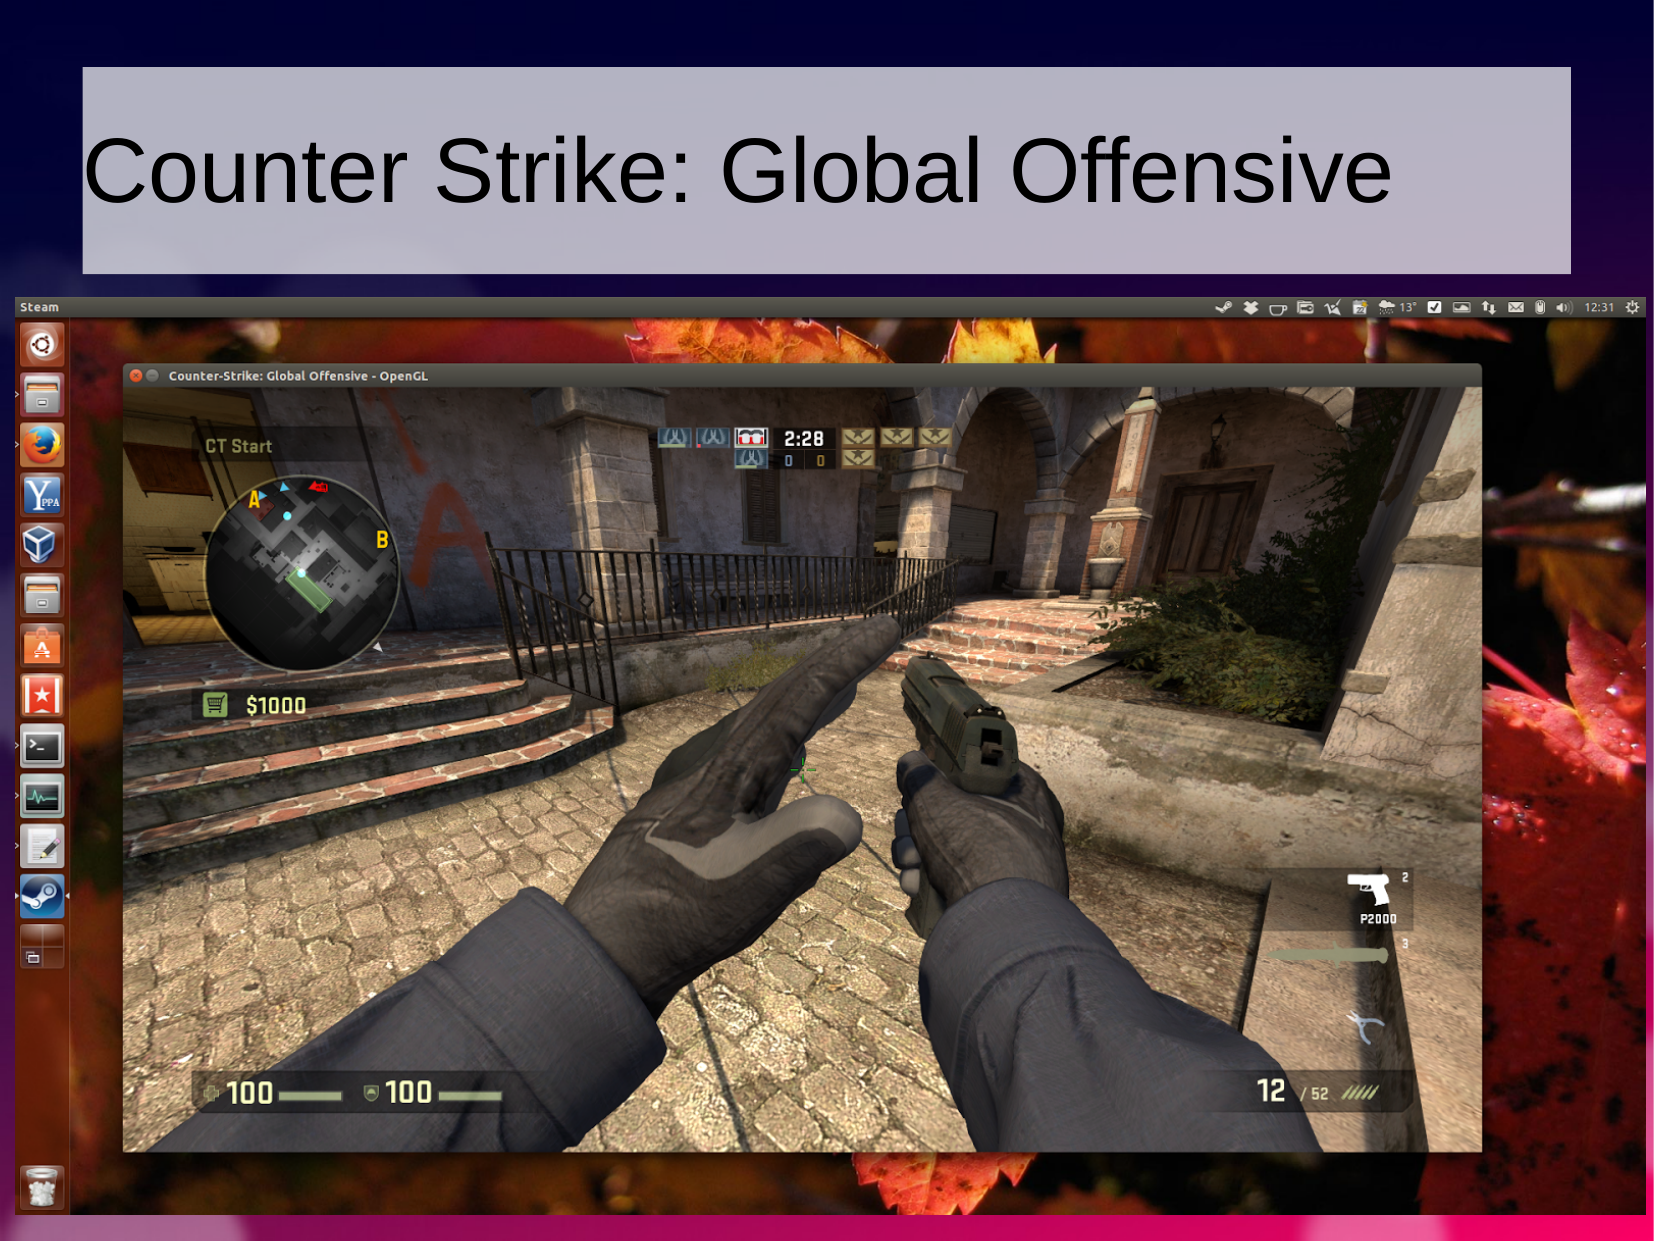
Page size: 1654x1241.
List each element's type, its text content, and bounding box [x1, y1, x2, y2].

picture [0, 0, 1654, 1241]
title Counter Strike: Global Offensive [82, 67, 1571, 275]
